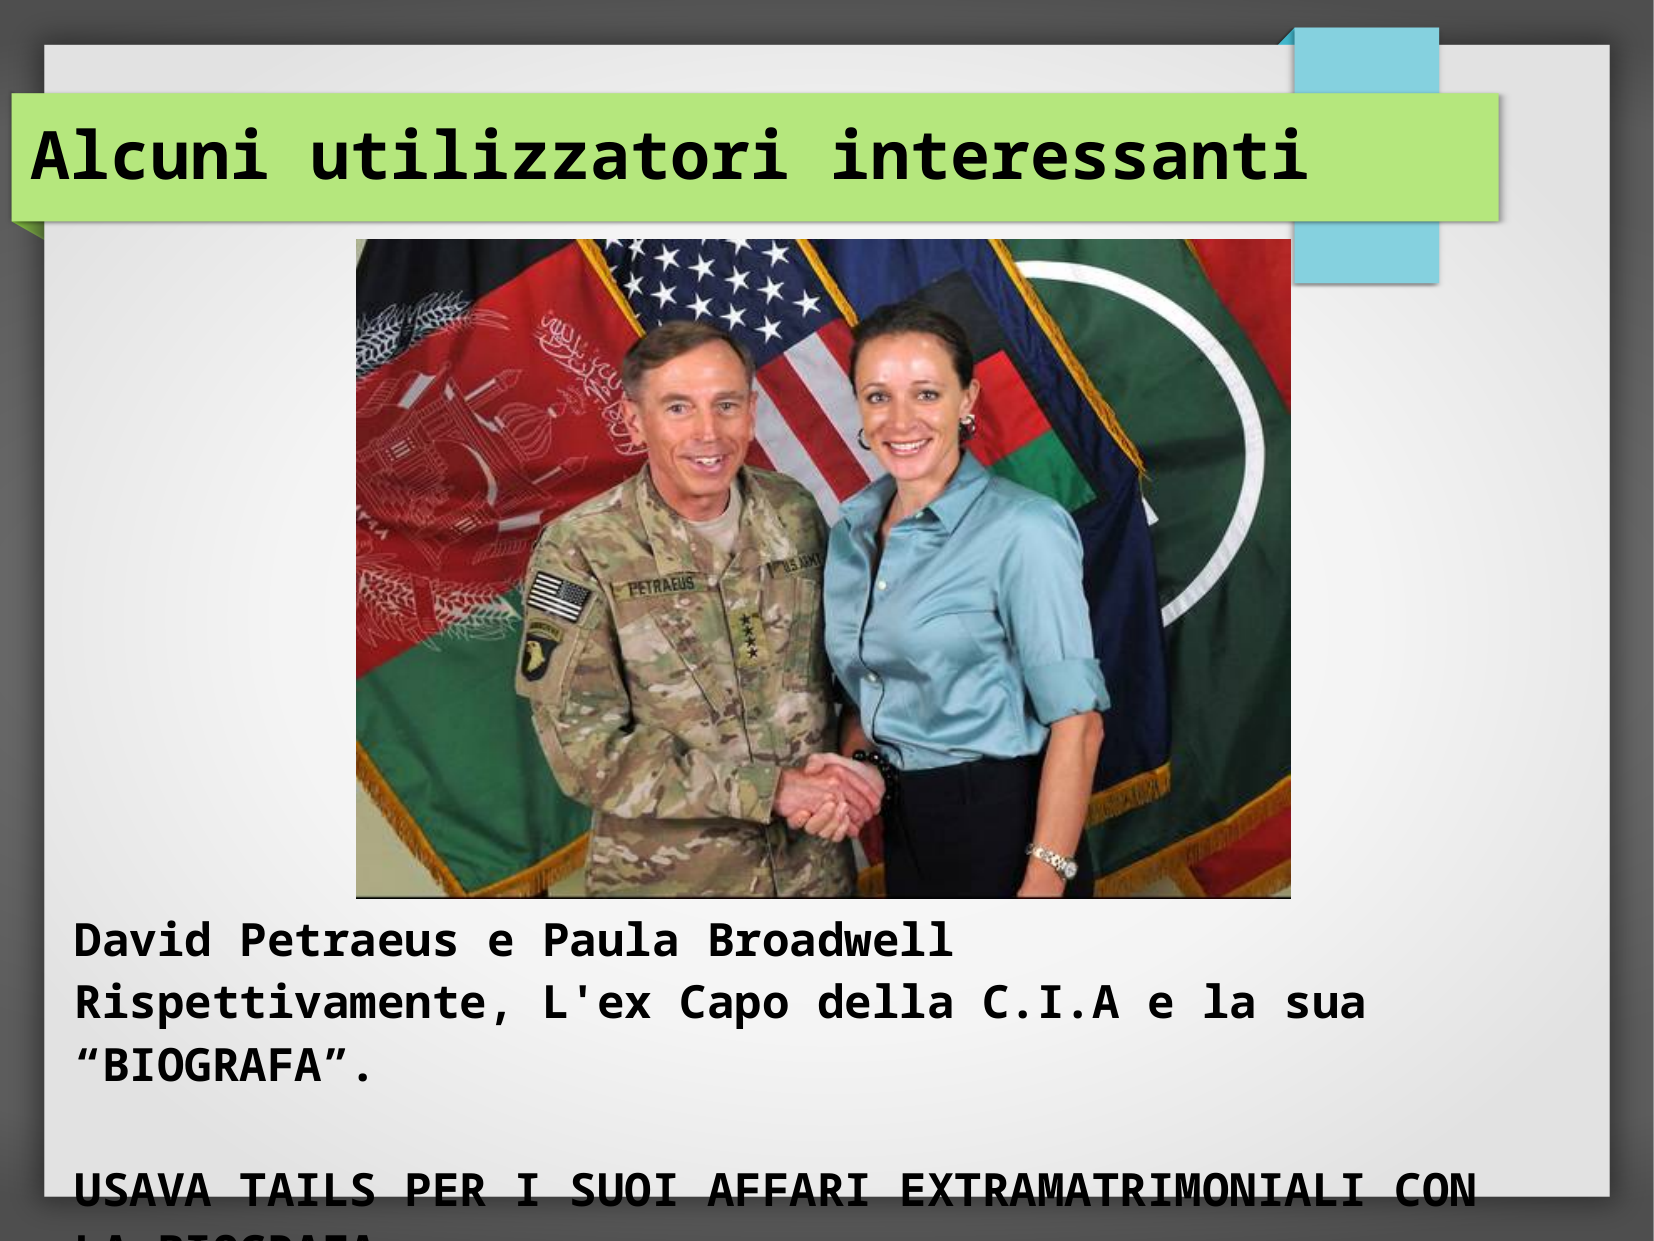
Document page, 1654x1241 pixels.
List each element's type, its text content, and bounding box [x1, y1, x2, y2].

title Alcuni utilizzatori interessanti [30, 94, 1471, 213]
picture [0, 0, 1654, 1241]
text_box David Petraeus e Paula Broadwell Rispettivamente, L'ex Capo della C.I.A e la sua “BIOGRAFA”. USAVA TAILS PER I SUOI AFFARI EXTRAMATRIMONIALI CON LA BIOGRAFA. [60, 900, 1546, 1190]
